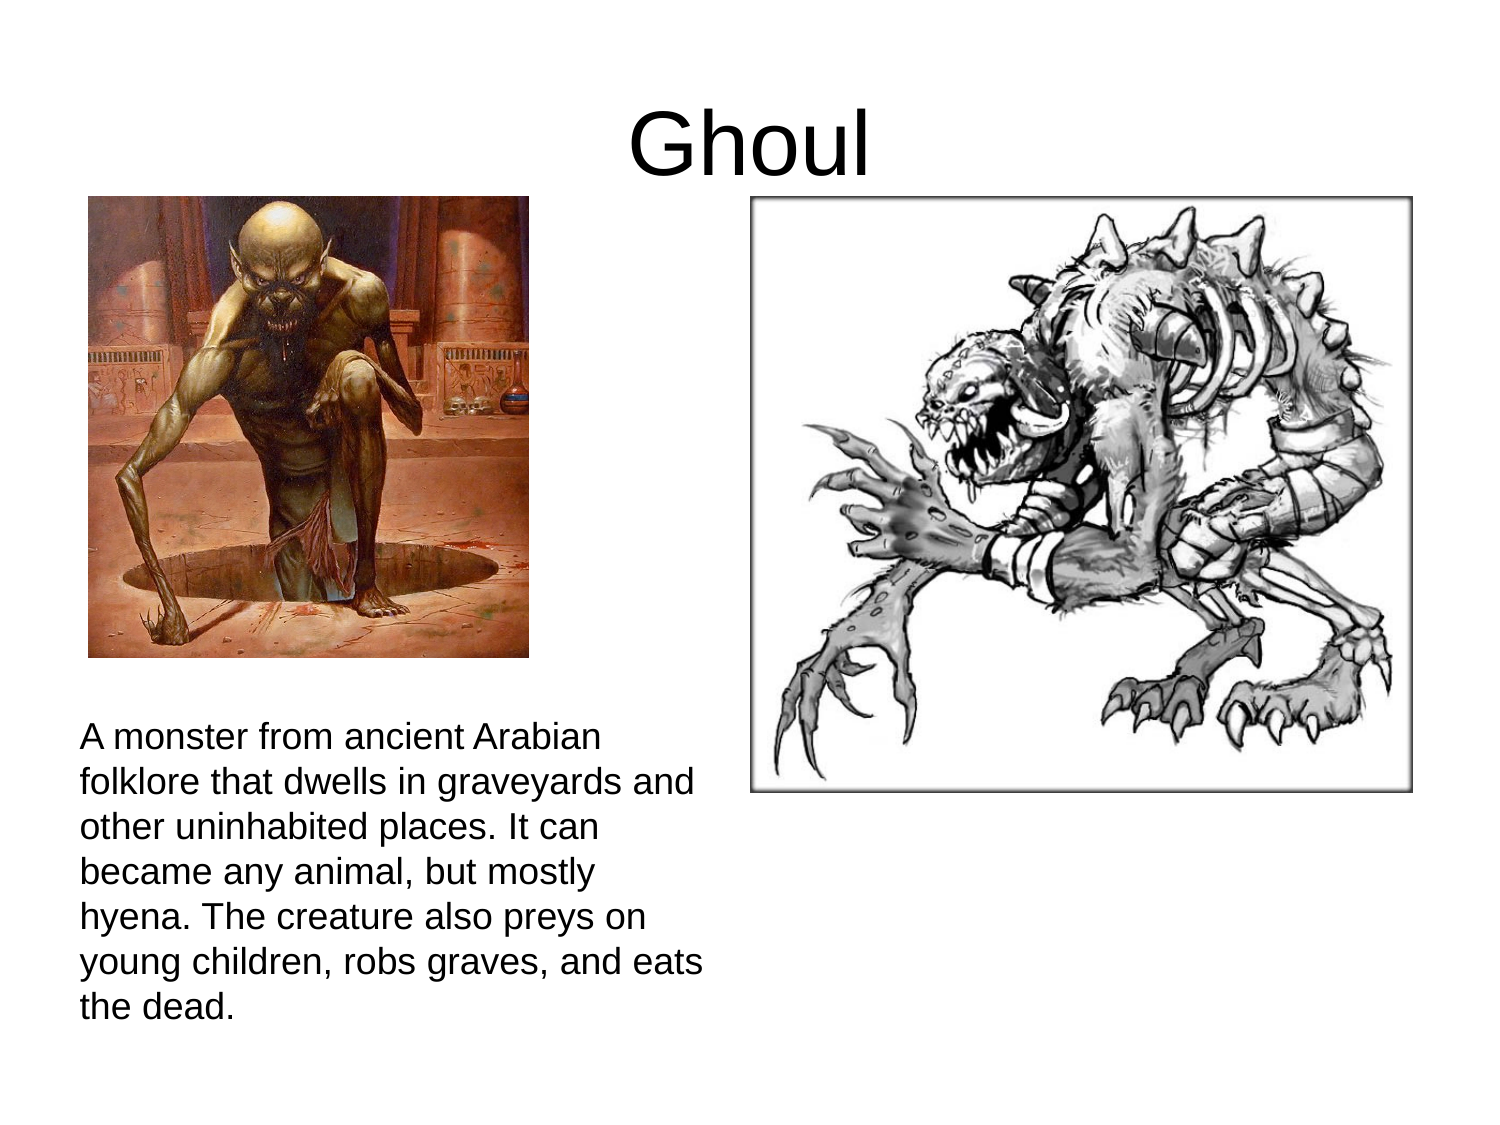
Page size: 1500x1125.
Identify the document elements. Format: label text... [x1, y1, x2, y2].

title Ghoul [75, 45, 1425, 233]
text_box A monster from ancient Arabian folklore that dwells in graveyards and other uninhabited places. It can became any animal, but mostly hyena. The creature also preys on young children, robs graves, and eats the dead. [64, 704, 727, 1035]
picture [750, 196, 1413, 793]
picture [88, 196, 529, 658]
